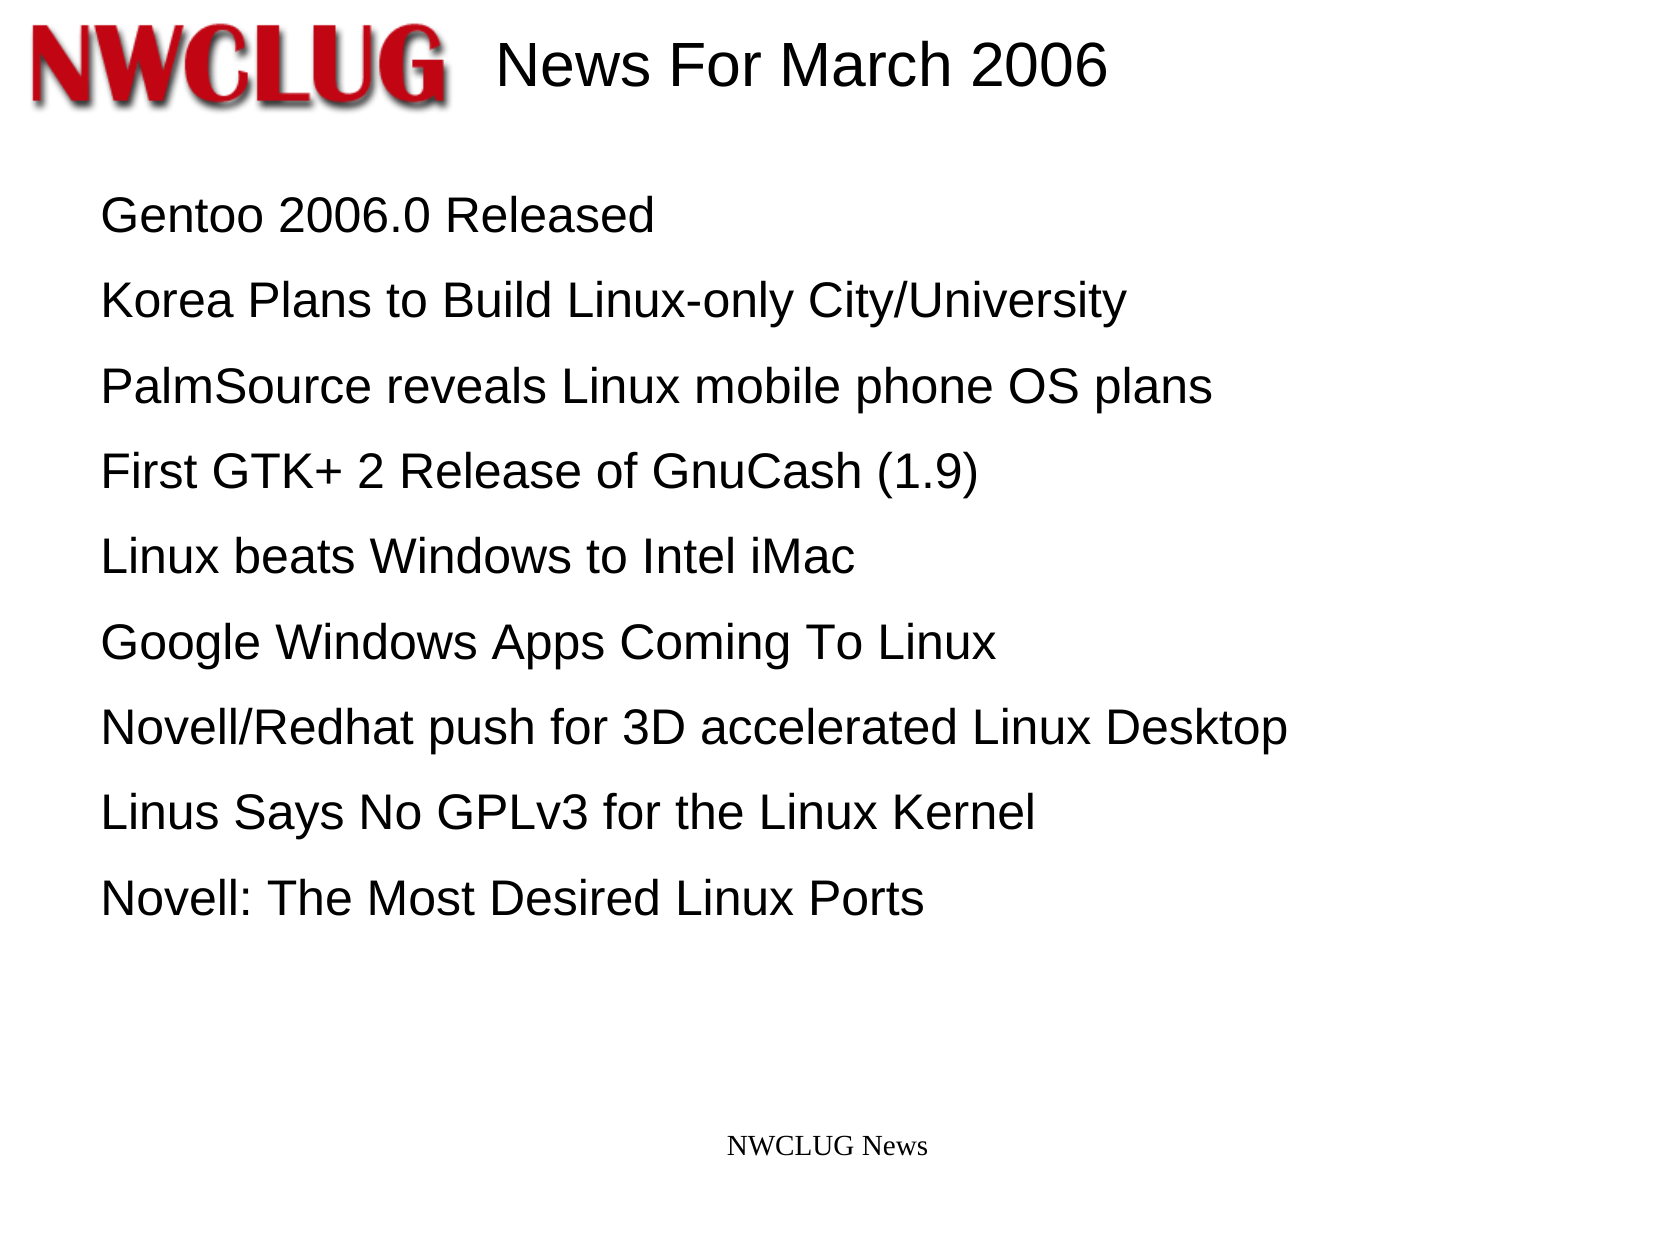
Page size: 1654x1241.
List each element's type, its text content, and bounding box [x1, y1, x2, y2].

title News For March 2006 [495, 17, 1613, 113]
picture [5, 5, 480, 156]
list Gentoo 2006.0 Released Korea Plans to Build Linux-only City/University PalmSource reveals Linux mobile phone OS plans First GTK+ 2 Release of GnuCash (1.9) Linux beats Windows to Intel iMac Google Windows Apps Coming To Linux Novell/Redhat push for 3D accelerated Linux Desktop Linus Says No GPLv3 for the Linux Kernel Novell: The Most Desired Linux Ports [82, 187, 1571, 1109]
